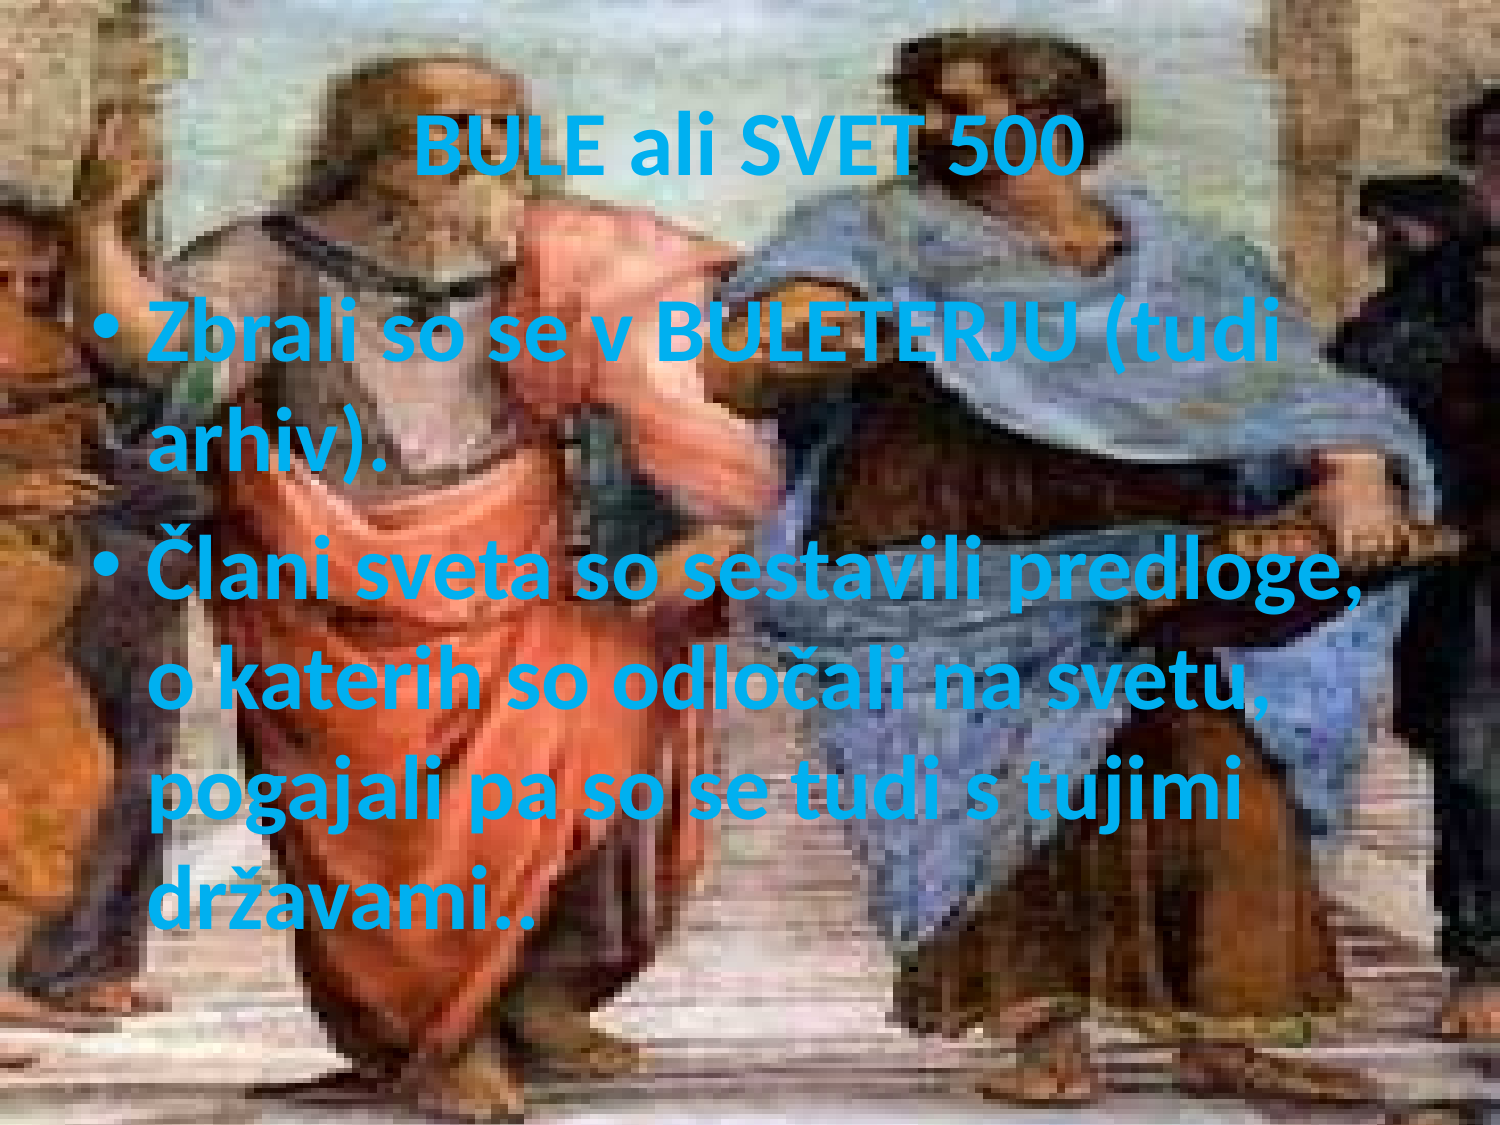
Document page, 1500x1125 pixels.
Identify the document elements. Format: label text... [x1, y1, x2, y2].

picture [0, 0, 1500, 1125]
list Zbrali so se v BULETERJU (tudi arhiv). Člani sveta so sestavili predloge, o katerih so odločali na svetu, pogajali pa so se tudi s tujimi državami.. [75, 262, 1425, 1005]
title BULE ali SVET 500 [75, 45, 1425, 233]
